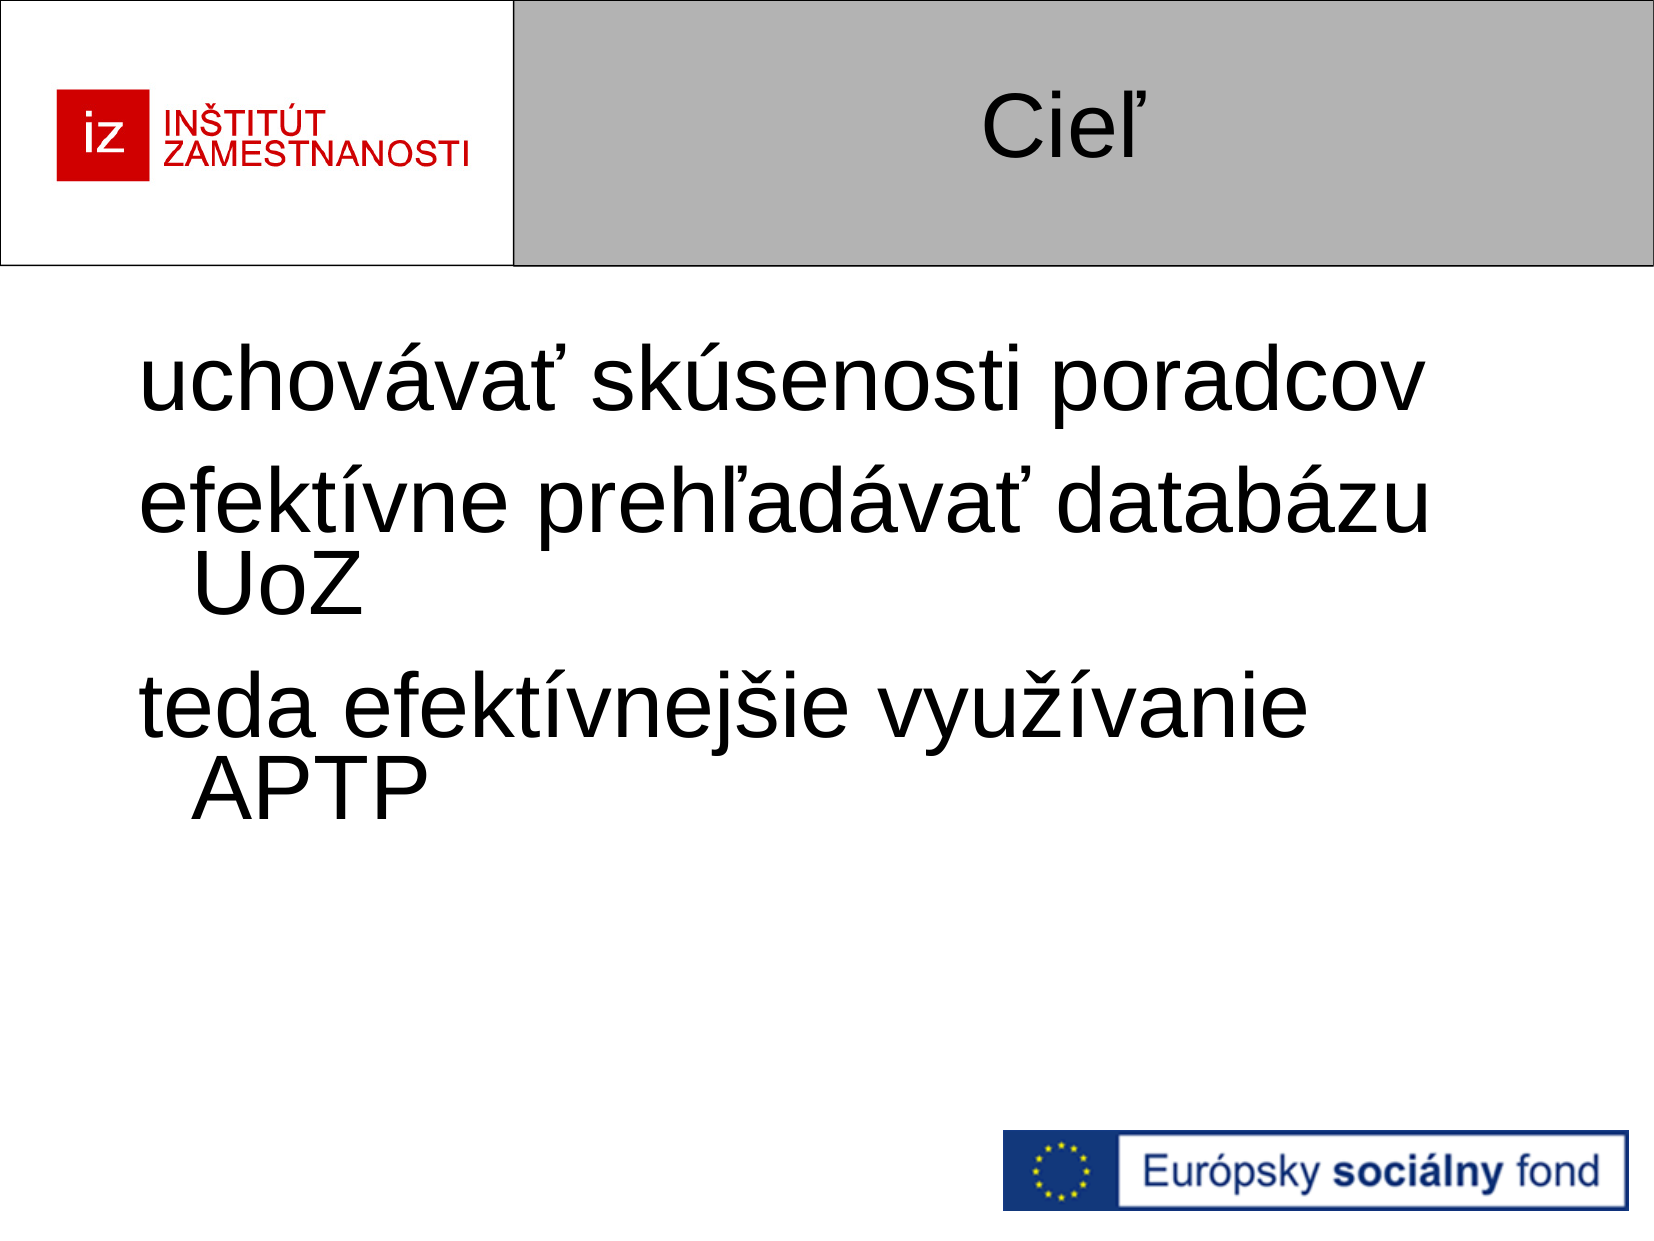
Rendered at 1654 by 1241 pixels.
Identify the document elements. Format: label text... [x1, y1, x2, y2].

picture [5, 8, 512, 257]
title Cieľ [561, 37, 1565, 229]
list uchovávať skúsenosti poradcov efektívne prehľadávať databázu UoZ teda efektívnejšie využívanie APTP [121, 344, 1533, 1112]
picture [1003, 1130, 1629, 1211]
